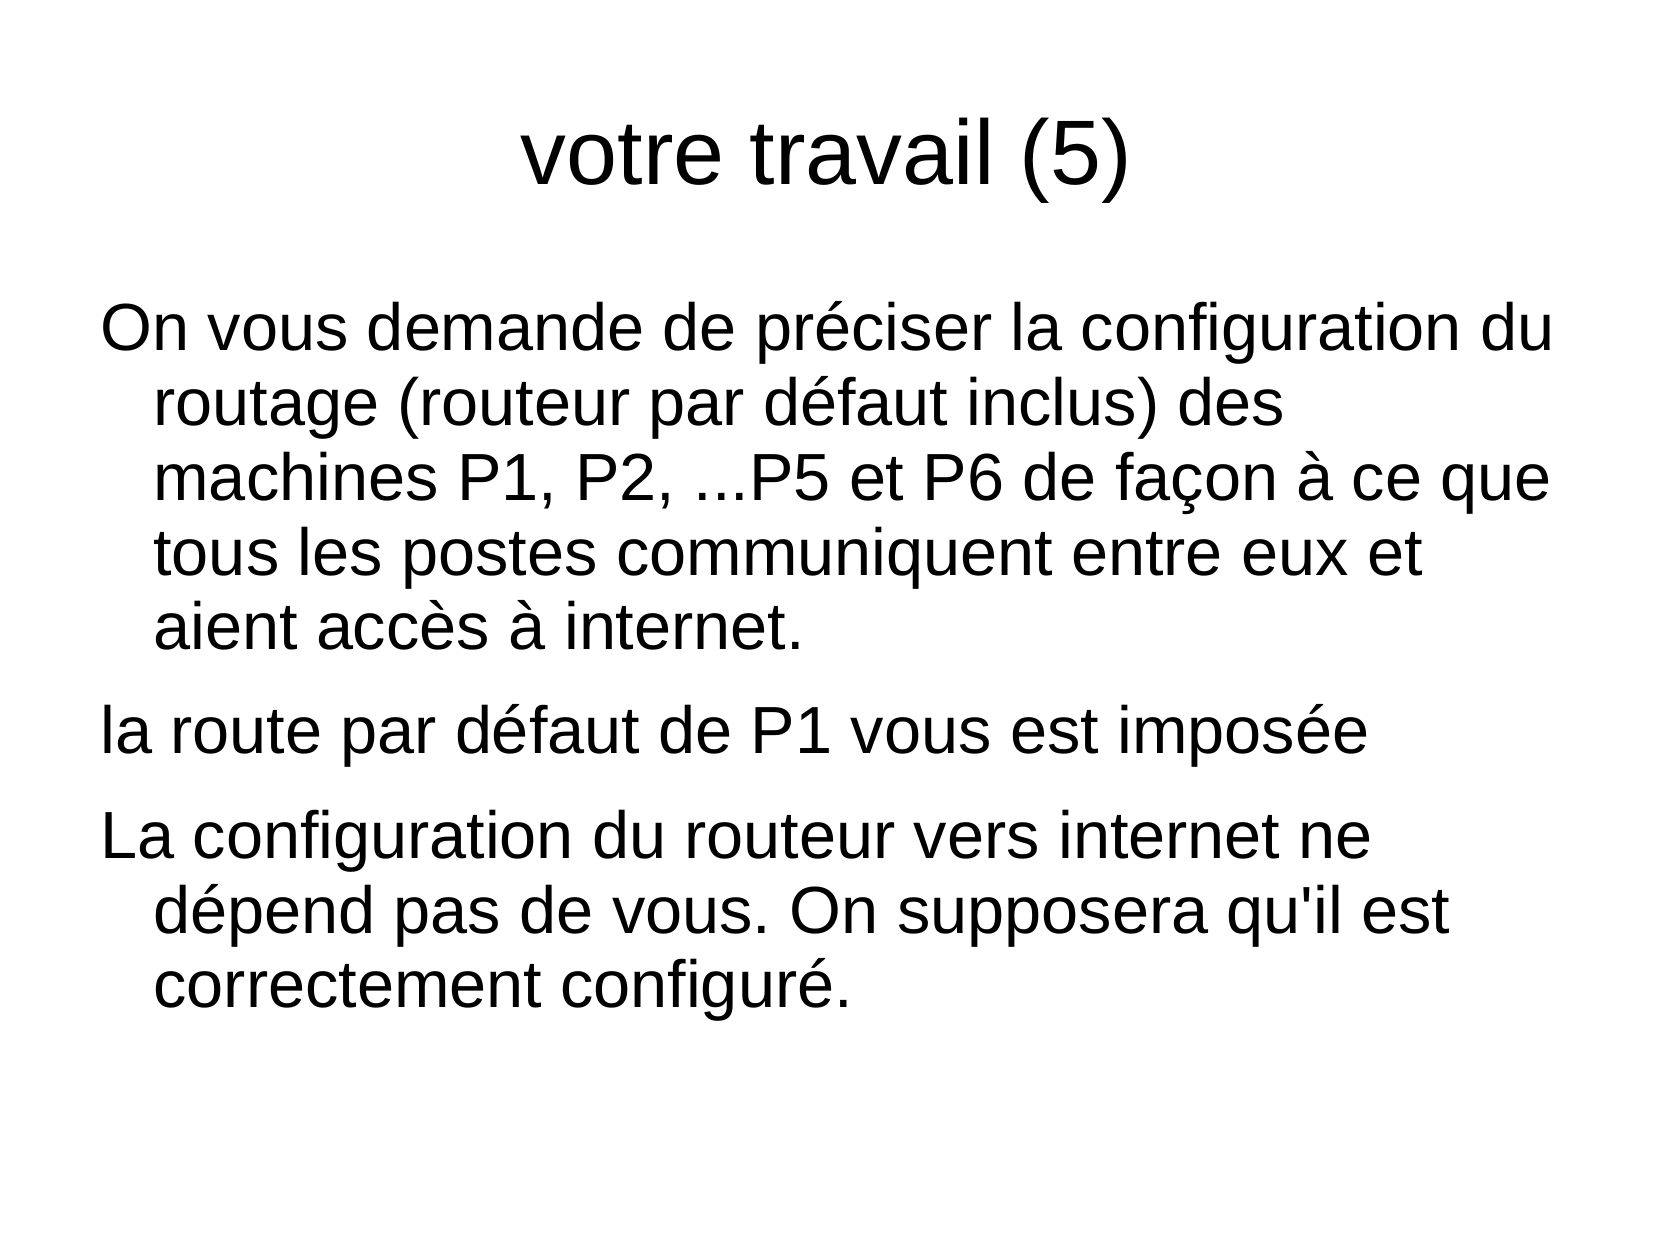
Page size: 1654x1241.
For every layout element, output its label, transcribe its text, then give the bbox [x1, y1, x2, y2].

title votre travail (5) [82, 49, 1571, 257]
list On vous demande de préciser la configuration du routage (routeur par défaut inclus) des machines P1, P2, ...P5 et P6 de façon à ce que tous les postes communiquent entre eux et aient accès à internet. la route par défaut de P1 vous est imposée La configuration du routeur vers internet ne dépend pas de vous. On supposera qu'il est correctement configuré. [82, 290, 1571, 1109]
